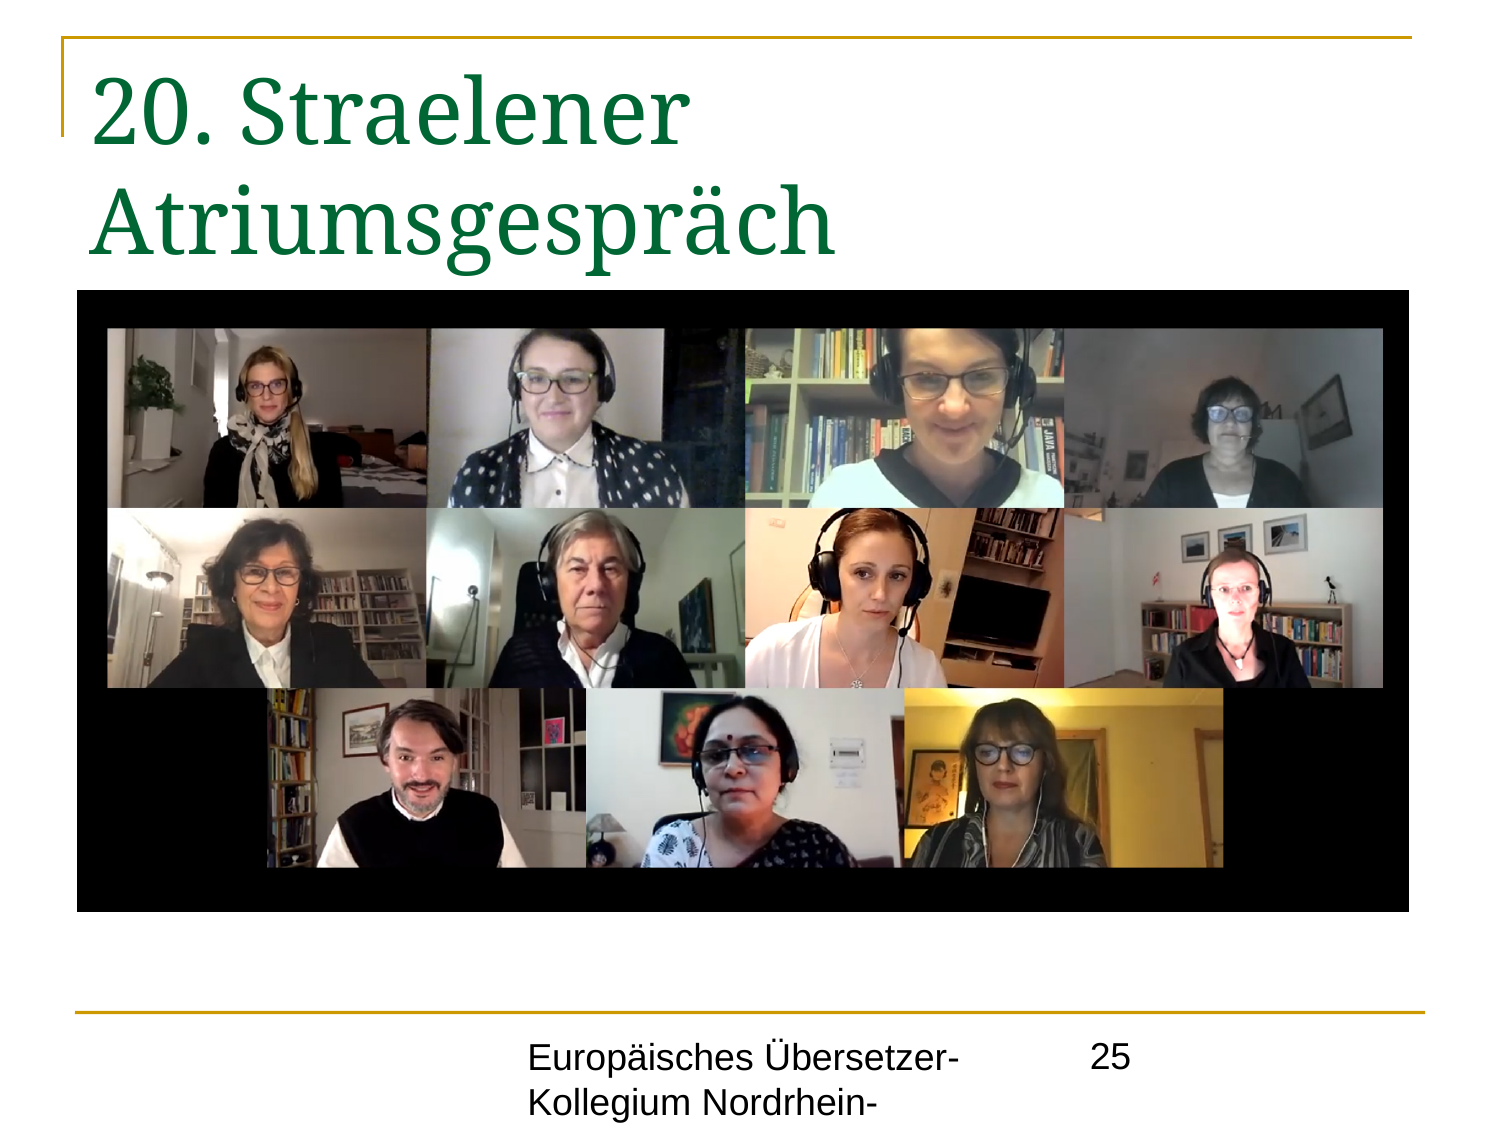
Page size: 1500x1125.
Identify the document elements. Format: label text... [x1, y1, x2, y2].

list [75, 262, 1425, 1006]
text_box Europäisches Übersetzer-Kollegium Nordrhein-Westfalen in Straelen [512, 1025, 988, 1100]
text_box [1074, 1024, 1425, 1100]
title 20. Straelener Atriumsgespräch mit Saša Stanišić [75, 45, 1425, 233]
picture [77, 290, 1409, 912]
